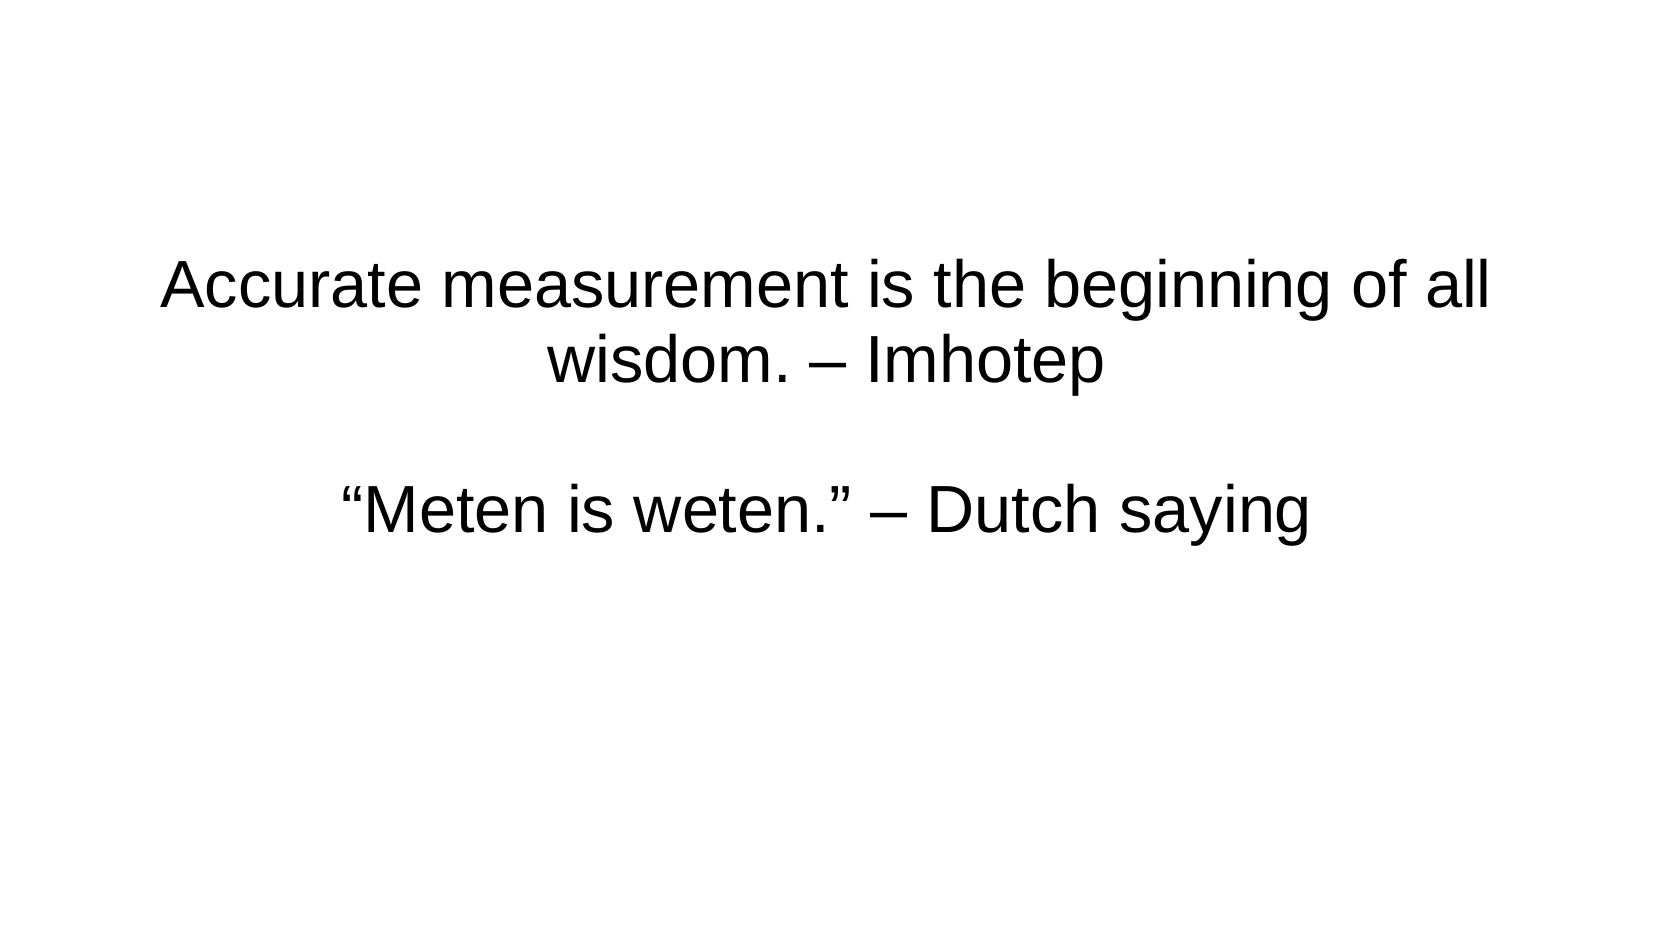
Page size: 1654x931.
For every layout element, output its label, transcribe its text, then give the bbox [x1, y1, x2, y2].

subtitle Accurate measurement is the beginning of all wisdom. – Imhotep “Meten is weten.” – Dutch saying [82, 37, 1571, 757]
